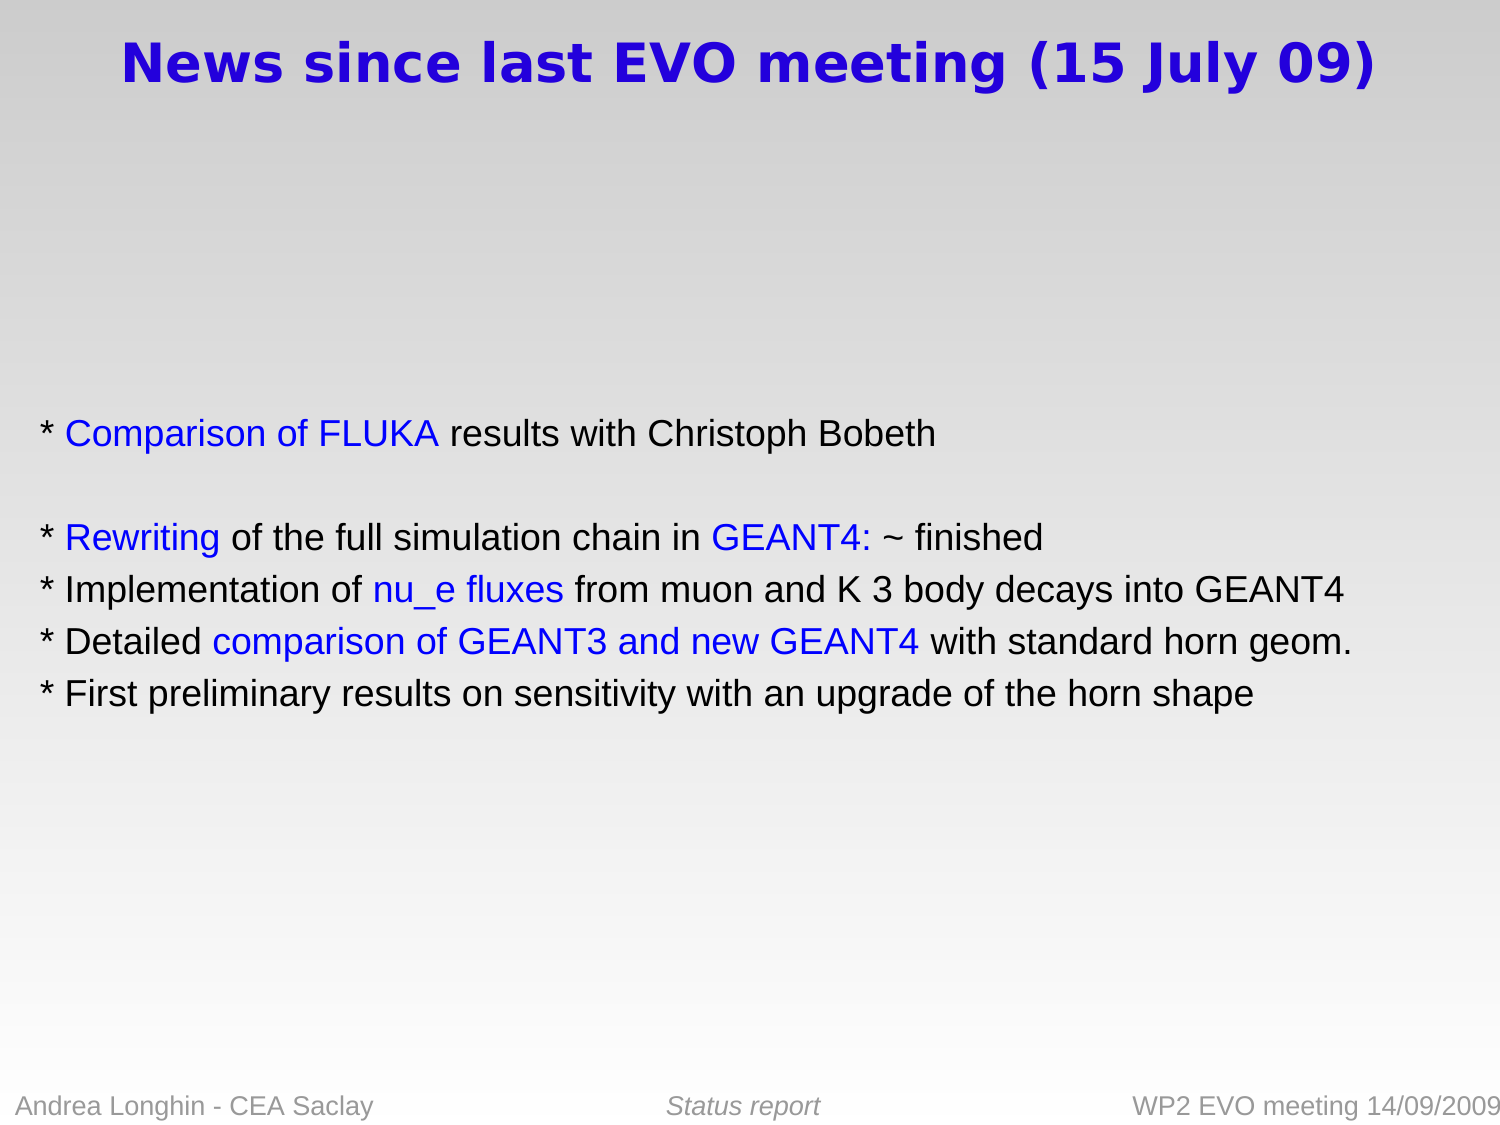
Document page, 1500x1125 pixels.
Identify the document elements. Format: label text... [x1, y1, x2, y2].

subtitle * Comparison of FLUKA results with Christoph Bobeth * Rewriting of the full simulation chain in GEANT4: ~ finished * Implementation of nu_e fluxes from muon and K 3 body decays into GEANT4 * Detailed comparison of GEANT3 and new GEANT4 with standard horn geom. * First preliminary results on sensitivity with an upgrade of the horn shape [39, 299, 1388, 1026]
title News since last EVO meeting (15 July 09) [0, 16, 1500, 113]
